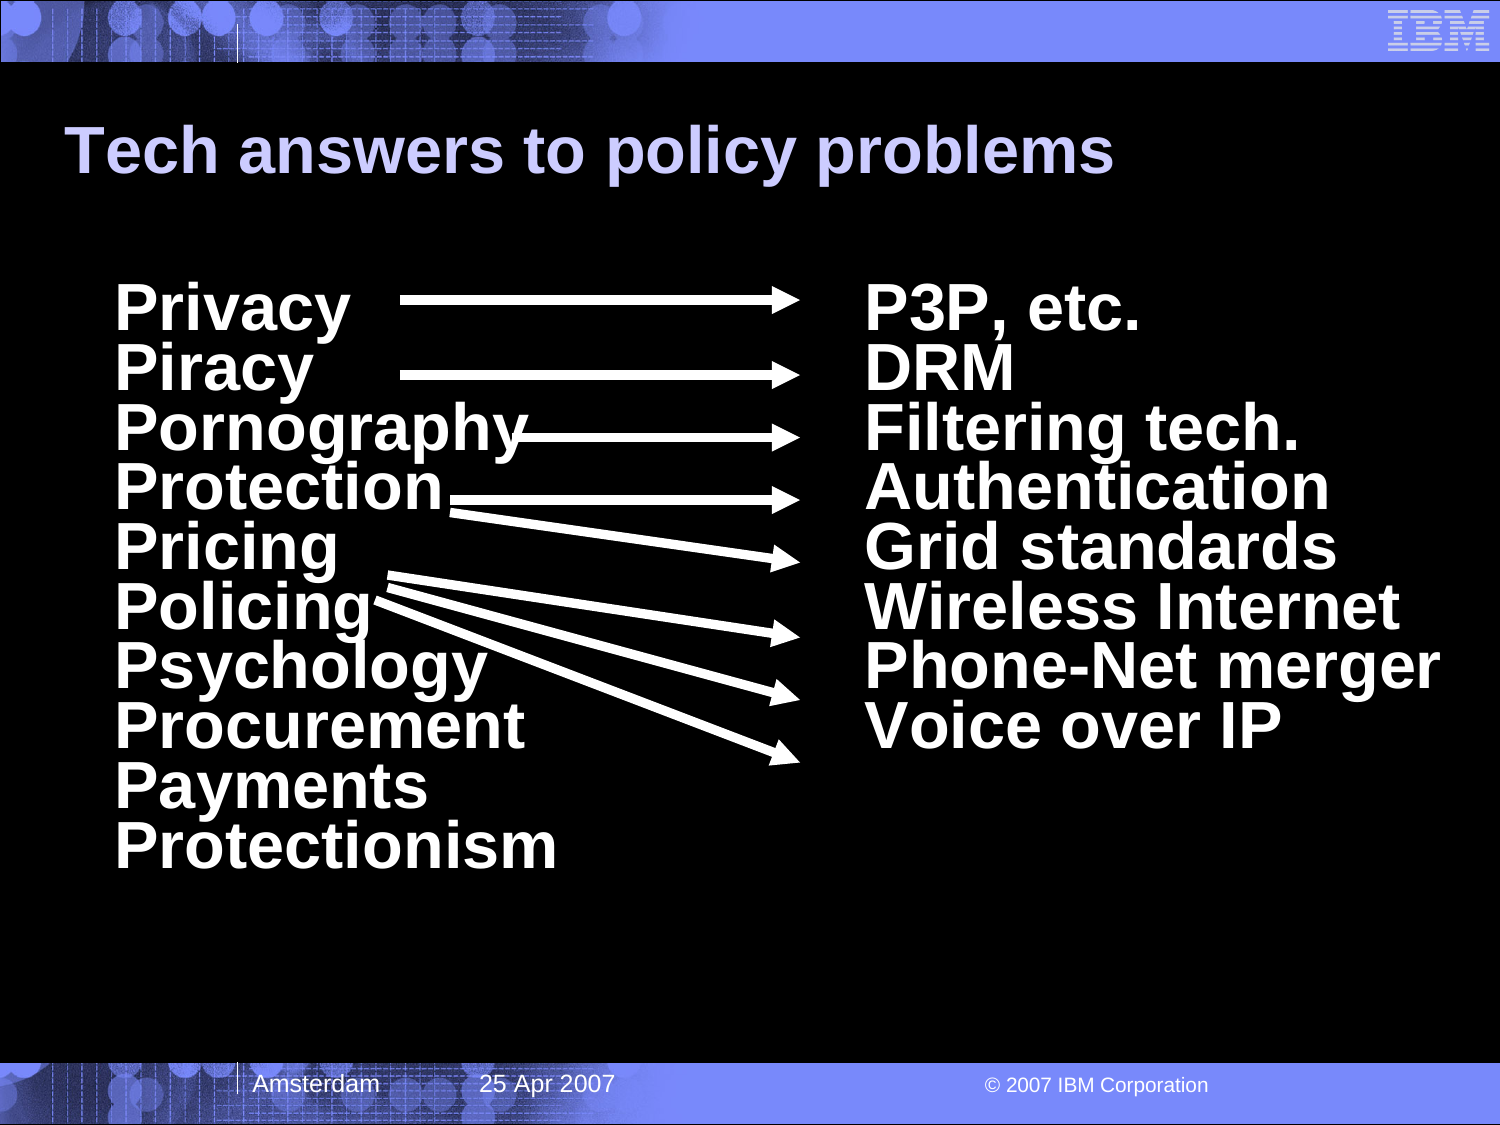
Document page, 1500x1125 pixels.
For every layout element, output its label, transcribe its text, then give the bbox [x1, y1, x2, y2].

picture [1, 1, 1500, 62]
title Tech answers to policy problems [49, 112, 1500, 300]
picture [0, 1063, 1500, 1124]
list Privacy P3P, etc. Piracy DRM Pornography Filtering tech. Protection Authentication Pricing Grid standards Policing Wireless Internet Psychology Phone-Net merger Procurement Voice over IP Payments Protectionism [99, 274, 1500, 1020]
